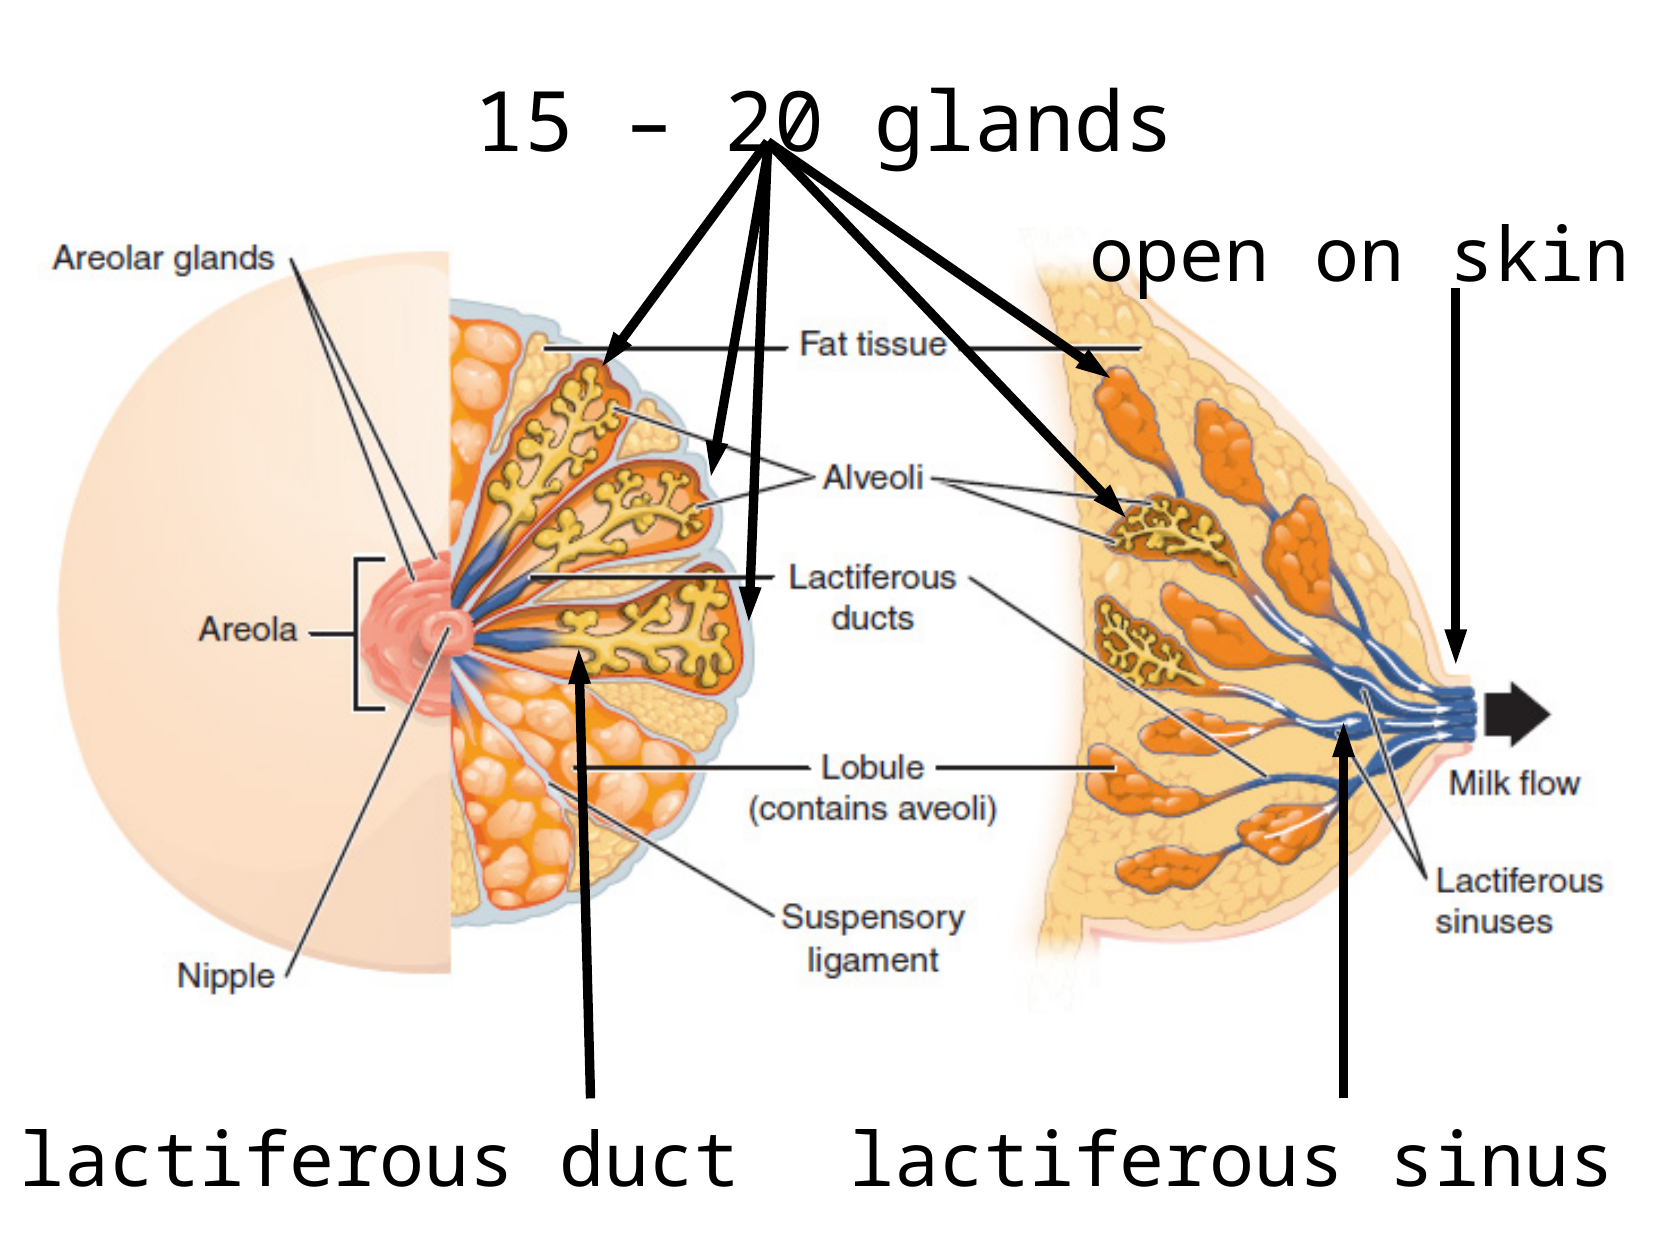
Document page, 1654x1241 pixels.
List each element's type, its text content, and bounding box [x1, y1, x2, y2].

text_box lactiferous duct [4, 1098, 759, 1189]
text_box open on skin [1074, 193, 1648, 284]
text_box 15 – 20 glands [460, 55, 1194, 154]
text_box lactiferous sinus [834, 1098, 1634, 1189]
picture [37, 227, 1616, 1013]
